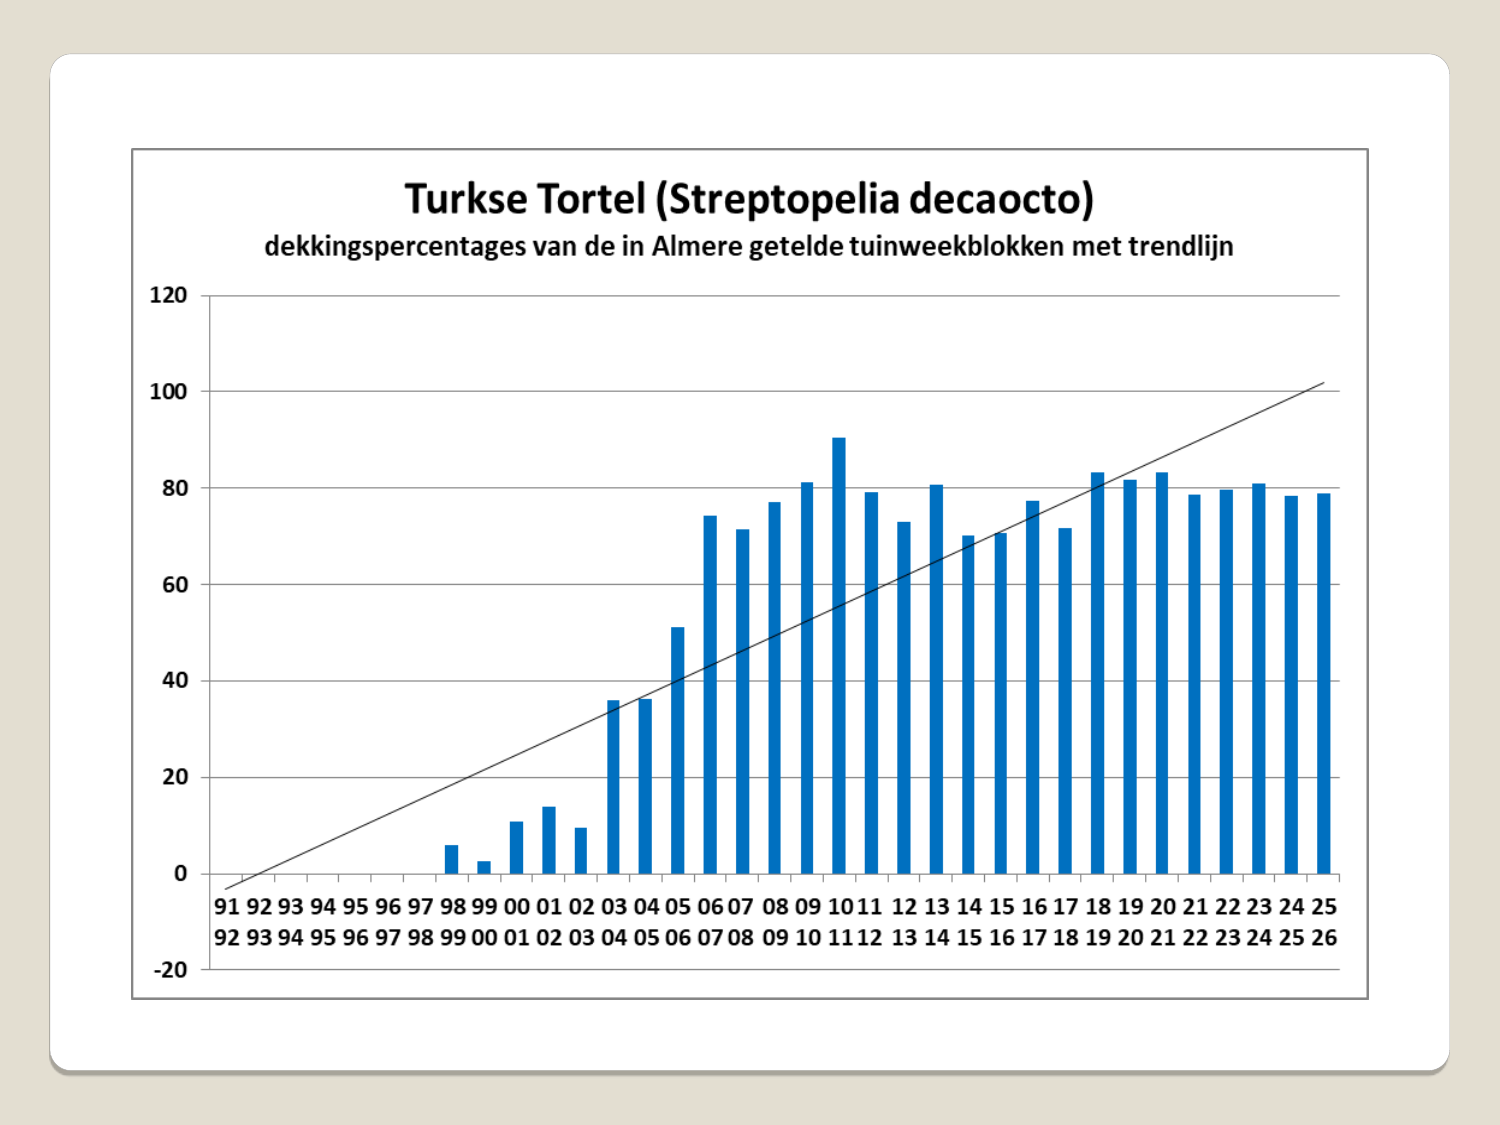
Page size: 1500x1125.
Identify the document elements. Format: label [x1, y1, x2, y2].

picture [131, 149, 1369, 1000]
